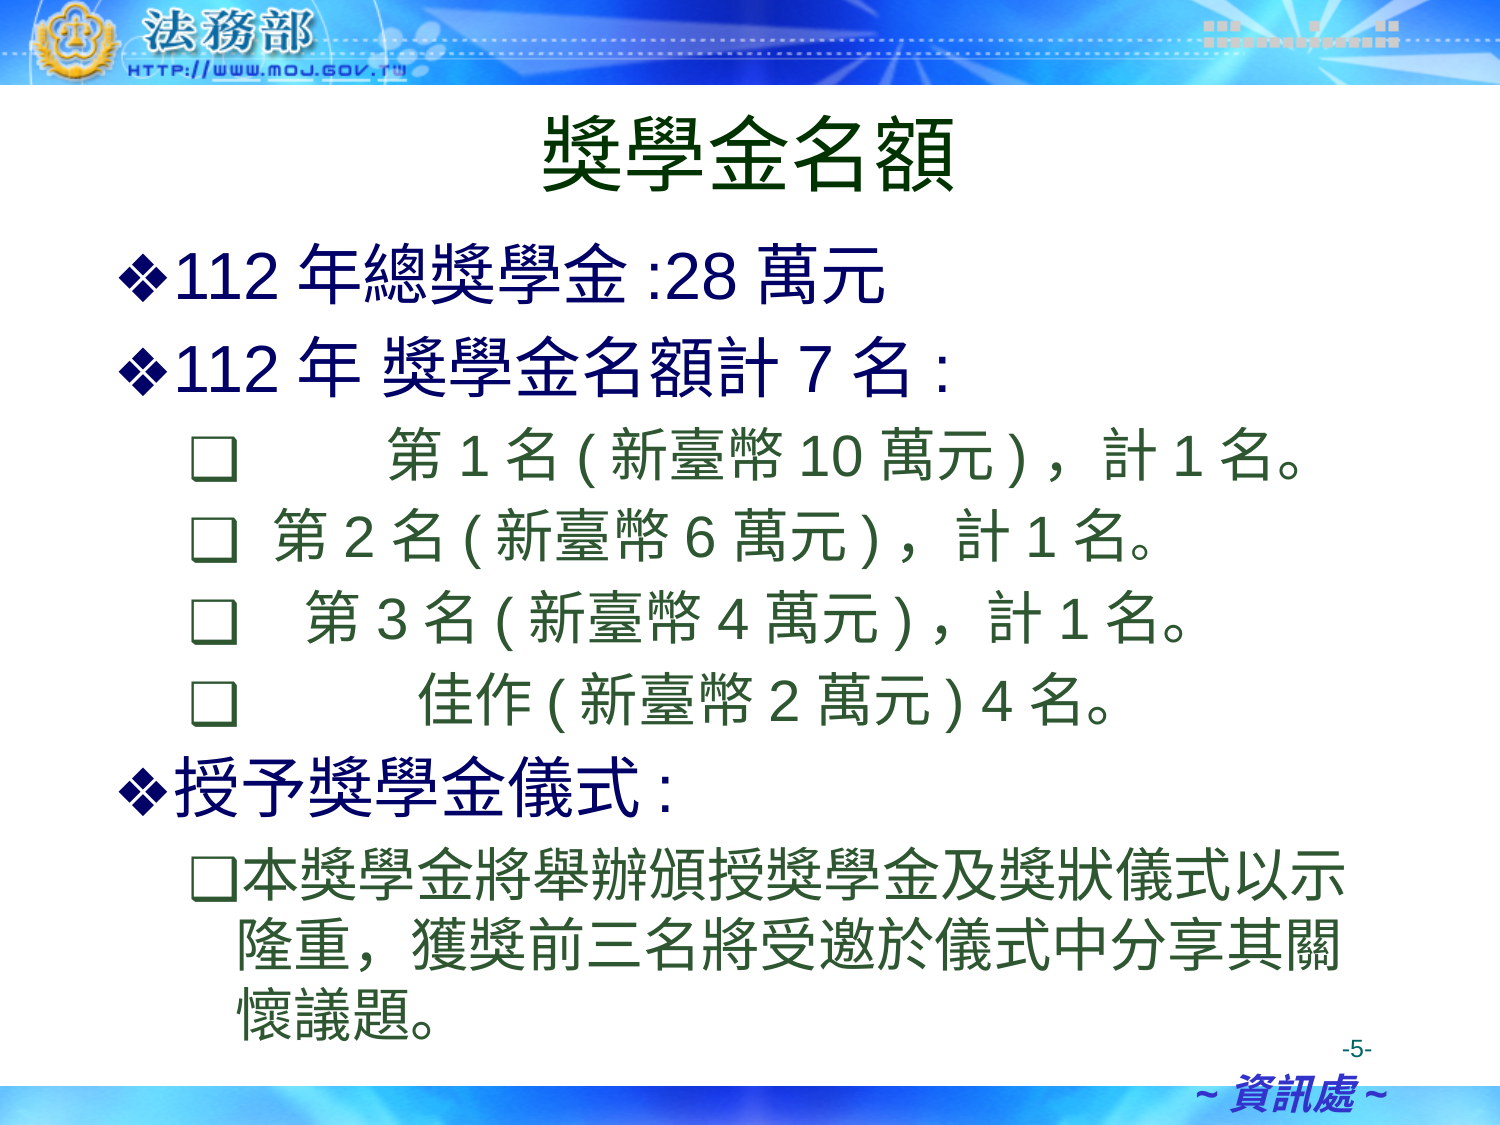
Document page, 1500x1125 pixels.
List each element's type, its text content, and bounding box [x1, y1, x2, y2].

picture [0, 1086, 1500, 1125]
list 112年總獎學金:28萬元 112年 獎學金名額計7名: 第1名(新臺幣10萬元)，計1名。 第2名(新臺幣6萬元)，計1名。 第3名(新臺幣4萬元)，計1名。 佳作(新臺幣2萬元) 4名。 授予獎學金儀式: 本獎學金將舉辦頒授獎學金及獎狀儀式以示隆重，獲獎前三名將受邀於儀式中分享其關懷議題。 [98, 225, 1399, 1083]
picture [0, 0, 1500, 85]
text_box -<number>- [1074, 1024, 1388, 1100]
picture [1332, 1100, 1338, 1108]
picture [1319, 1103, 1326, 1109]
title 獎學金名額 [98, 77, 1399, 225]
